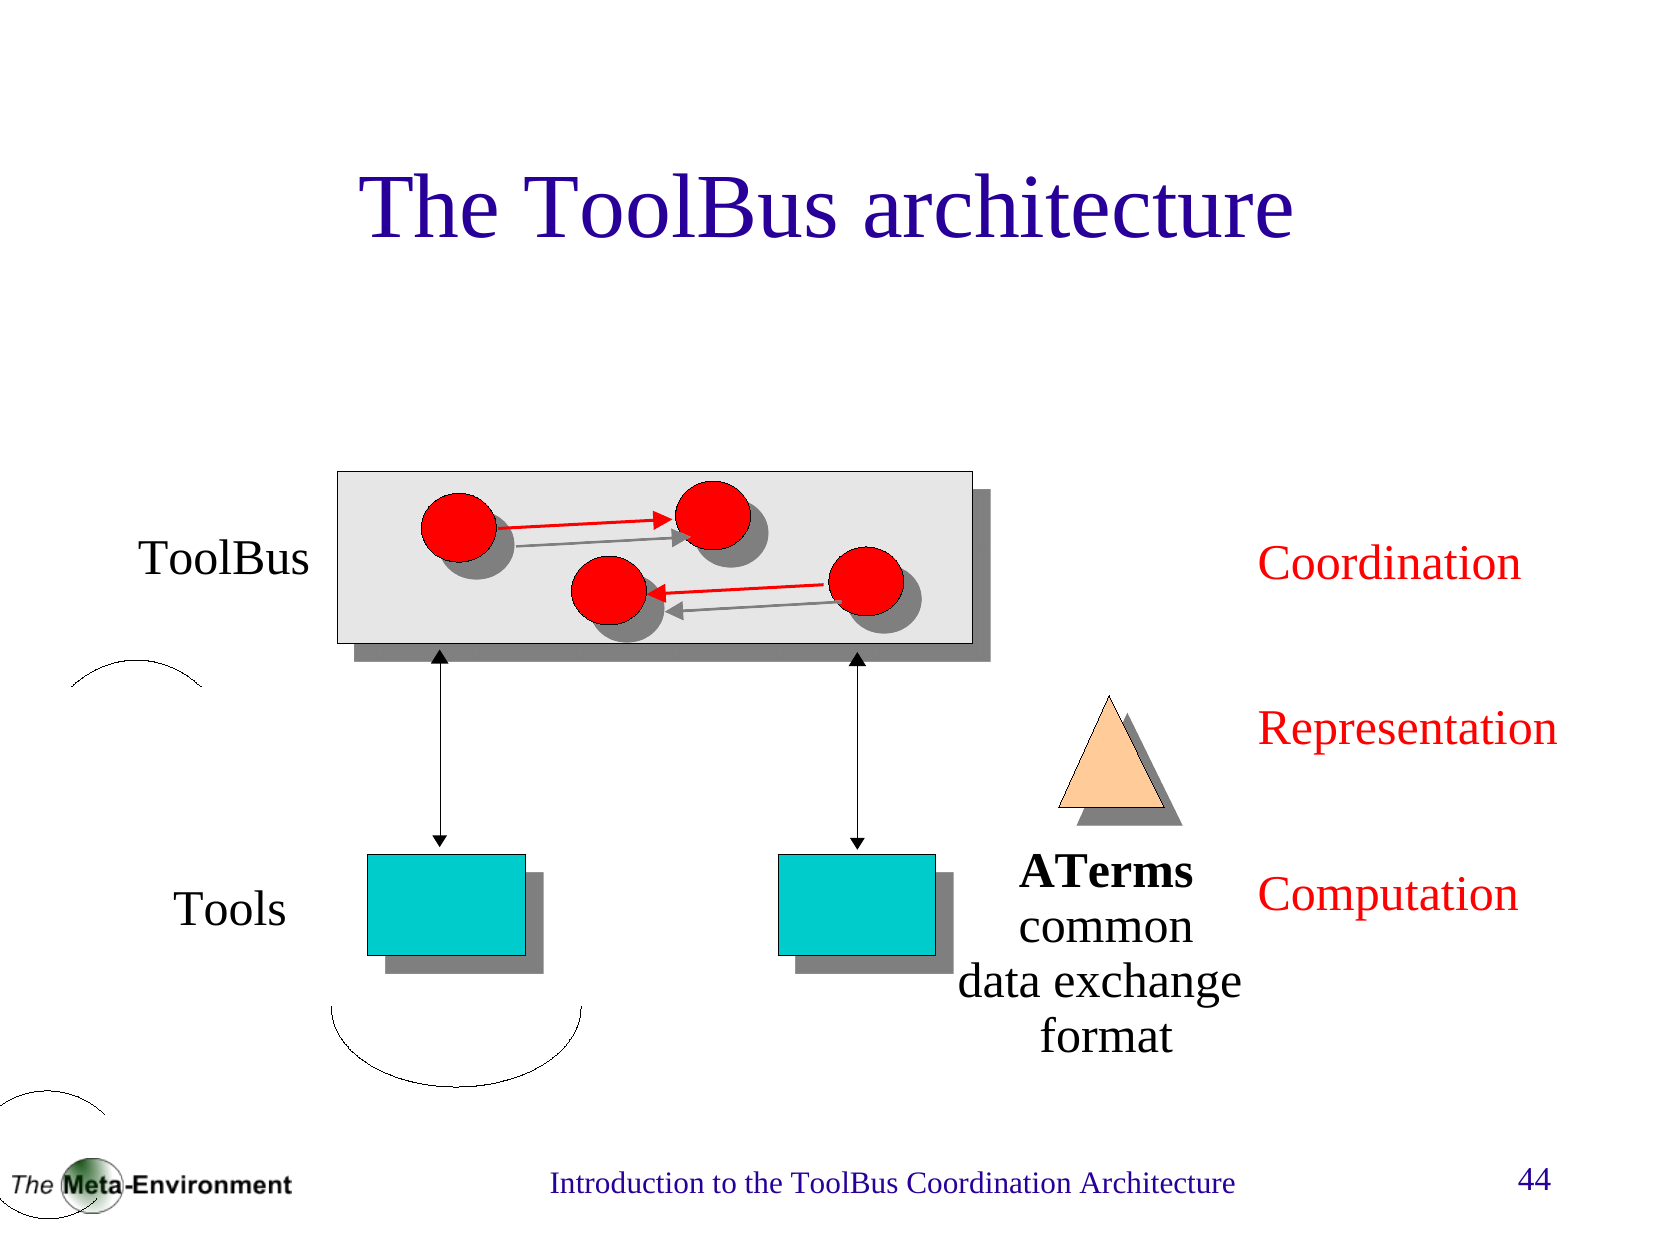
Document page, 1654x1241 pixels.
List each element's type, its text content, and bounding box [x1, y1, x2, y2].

text_box ATerms common data exchange format [957, 842, 1256, 1089]
text_box [1058, 695, 1165, 808]
picture [12, 1158, 292, 1214]
text_box [778, 854, 936, 956]
text_box [337, 471, 973, 644]
text_box [367, 854, 526, 956]
text_box Coordination Representation Computation [1257, 534, 1559, 957]
text_box Tools [173, 880, 288, 942]
text_box ToolBus [137, 530, 311, 591]
title The ToolBus architecture [121, 102, 1534, 311]
